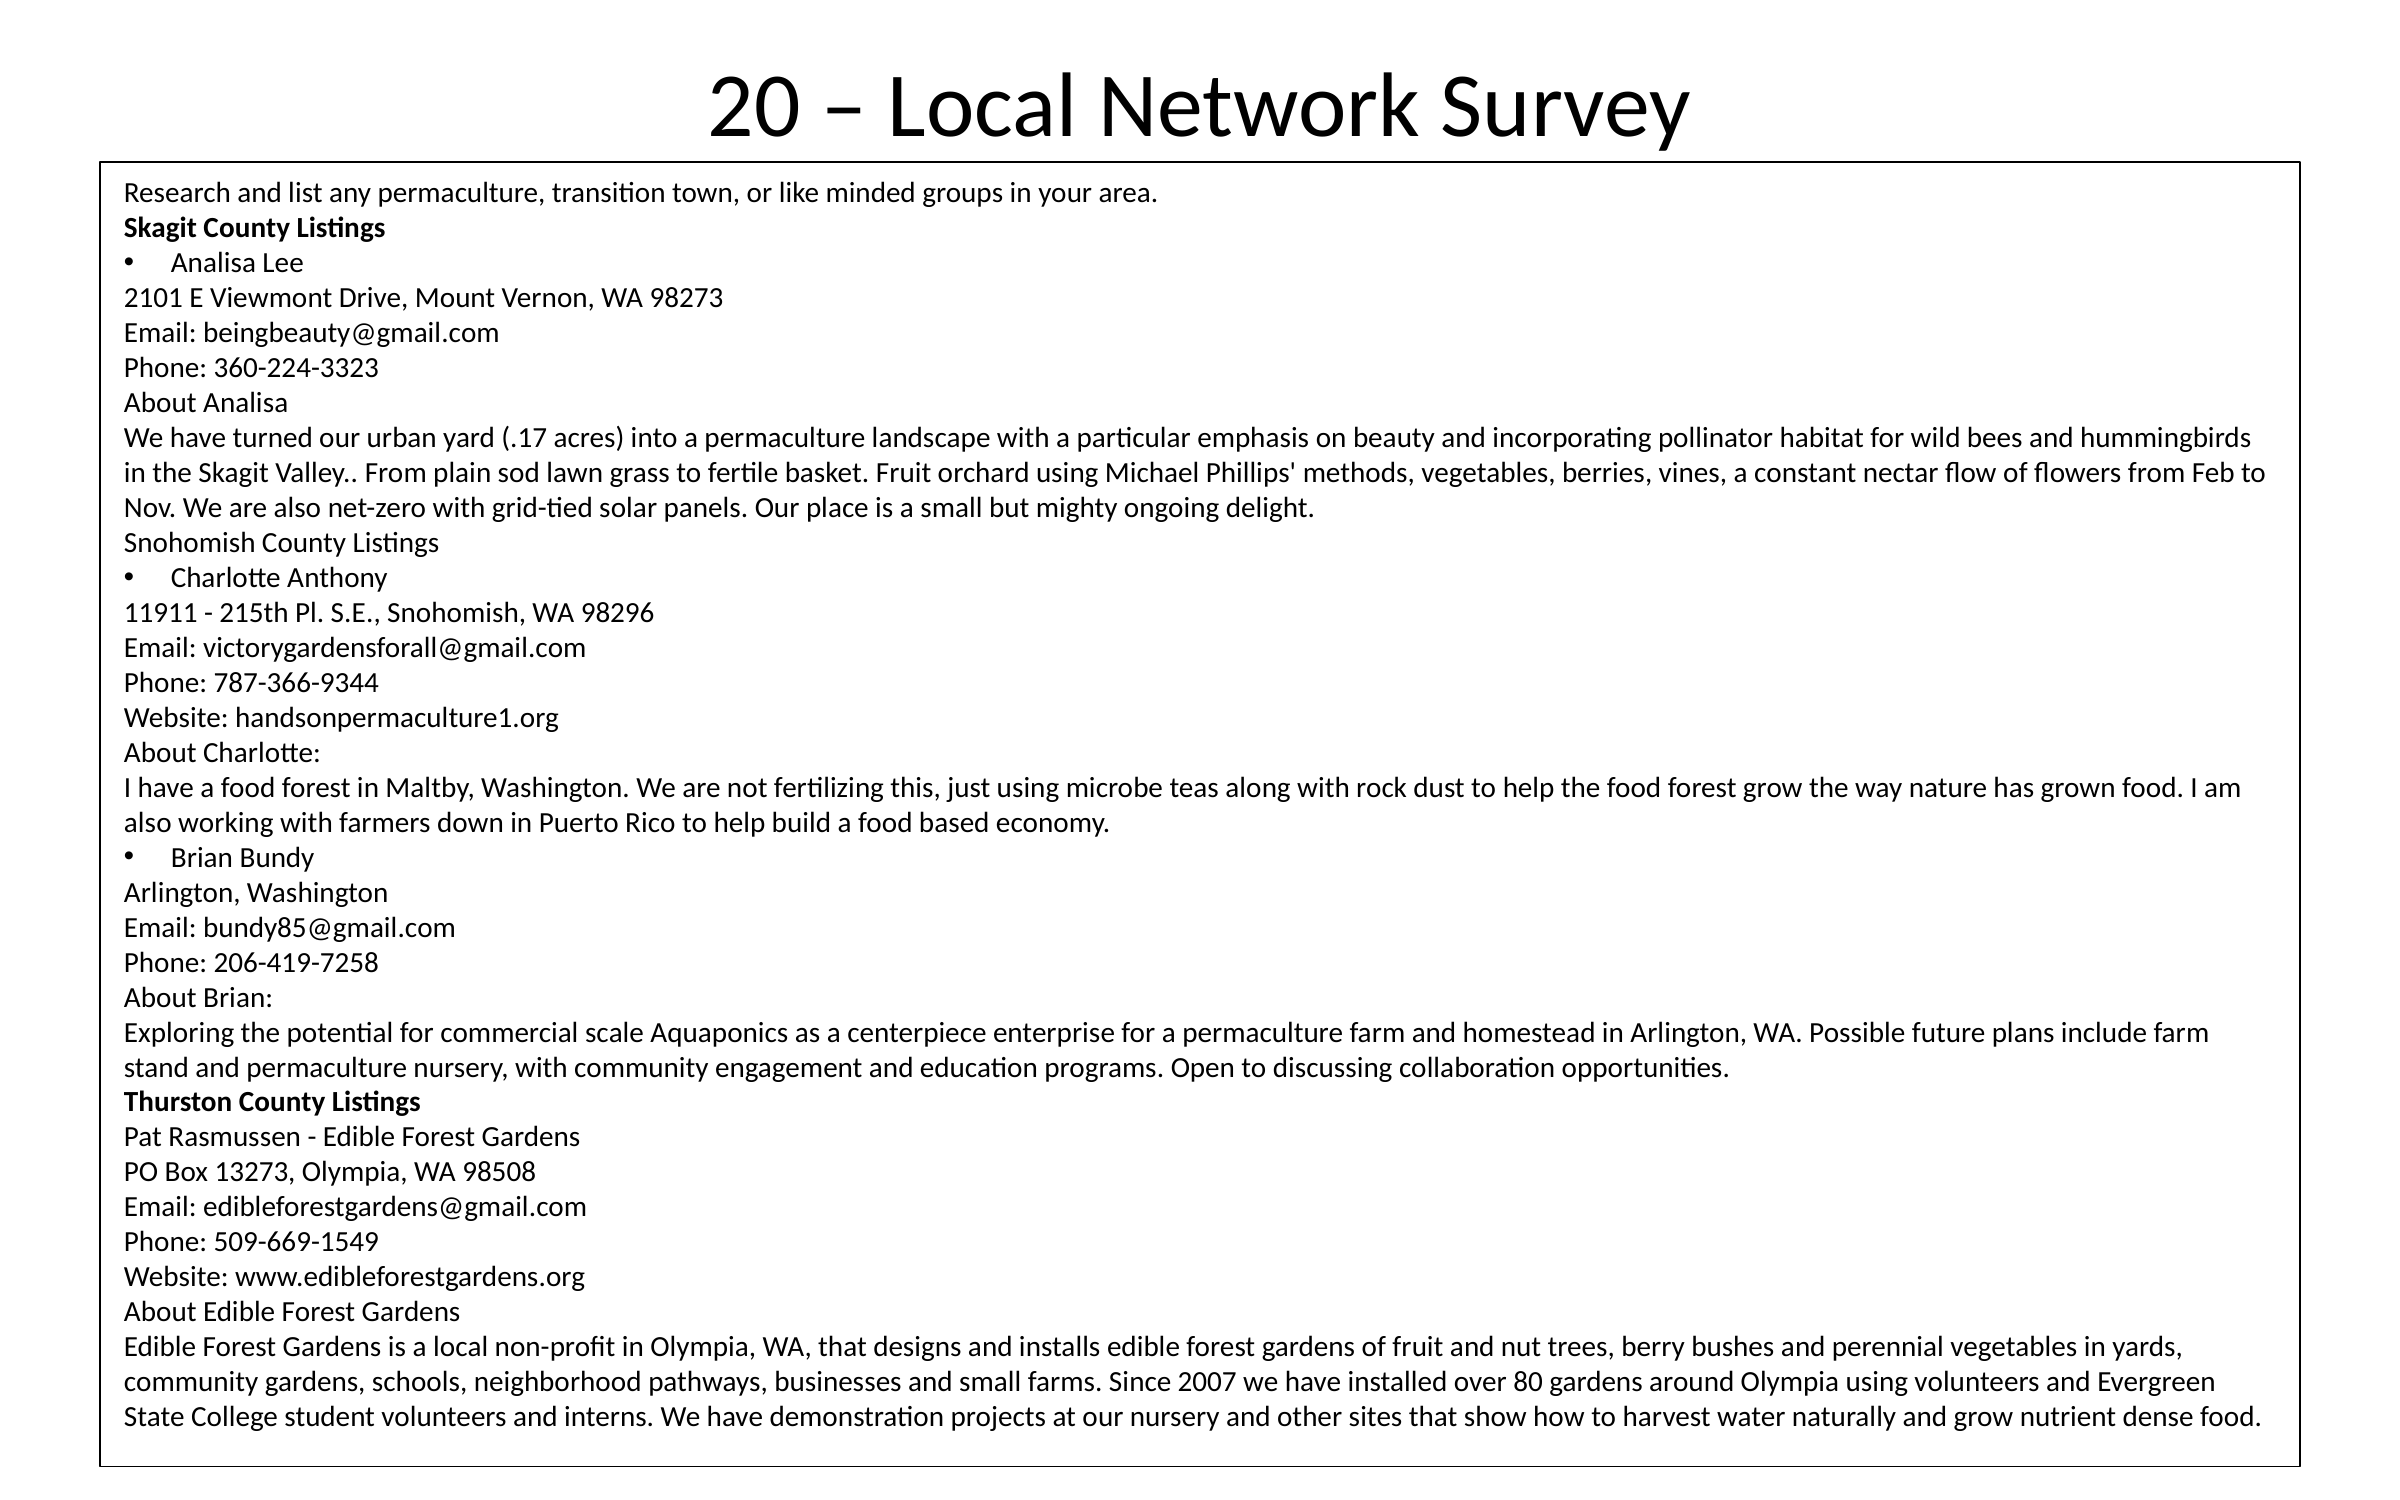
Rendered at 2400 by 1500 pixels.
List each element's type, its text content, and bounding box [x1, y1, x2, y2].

text_box Research and list any permaculture, transition town, or like minded groups in your area. Skagit County Listings Analisa Lee 2101 E Viewmont Drive, Mount Vernon, WA 98273 Email: beingbeauty@gmail.com Phone: 360-224-3323 About Analisa We have turned our urban yard (.17 acres) into a permaculture landscape with a particular emphasis on beauty and incorporating pollinator habitat for wild bees and hummingbirds in the Skagit Valley.. From plain sod lawn grass to fertile basket. Fruit orchard using Michael Phillips' methods, vegetables, berries, vines, a constant nectar flow of flowers from Feb to Nov. We are also net-zero with grid-tied solar panels. Our place is a small but mighty ongoing delight.​ Snohomish County Listings Charlotte Anthony 11911 - 215th Pl. S.E., Snohomish, WA 98296 Email: victorygardensforall@gmail.com Phone: 787-366-9344 Website: handsonpermaculture1.org About Charlotte: I have a food forest in Maltby, Washington. We are not fertilizing this, just using microbe teas along with rock dust to help the food forest grow the way nature has grown food. I am also working with farmers down in Puerto Rico to help build a food based economy. Brian Bundy Arlington, Washington Email: bundy85@gmail.com Phone: 206-419-7258 About Brian: Exploring the potential for commercial scale Aquaponics as a centerpiece enterprise for a permaculture farm and homestead in Arlington, WA. Possible future plans include farm stand and permaculture nursery, with community engagement and education programs. Open to discussing collaboration opportunities. Thurston County Listings Pat Rasmussen - Edible Forest Gardens PO Box 13273, Olympia, WA 98508 Email: edibleforestgardens@gmail.com Phone: 509-669-1549 Website: www.edibleforestgardens.org About Edible Forest Gardens Edible Forest Gardens is a local non-profit in Olympia, WA, that designs and installs edible forest gardens of fruit and nut trees, berry bushes and perennial vegetables in yards, community gardens, schools, neighborhood pathways, businesses and small farms. Since 2007 we have installed over 80 gardens around Olympia using volunteers and Evergreen State College student volunteers and interns. We have demonstration projects at our nursery and other sites that show how to harvest water naturally and grow nutrient dense food. [99, 161, 2300, 1467]
text_box 20 – Local Network Survey [179, 33, 2220, 161]
